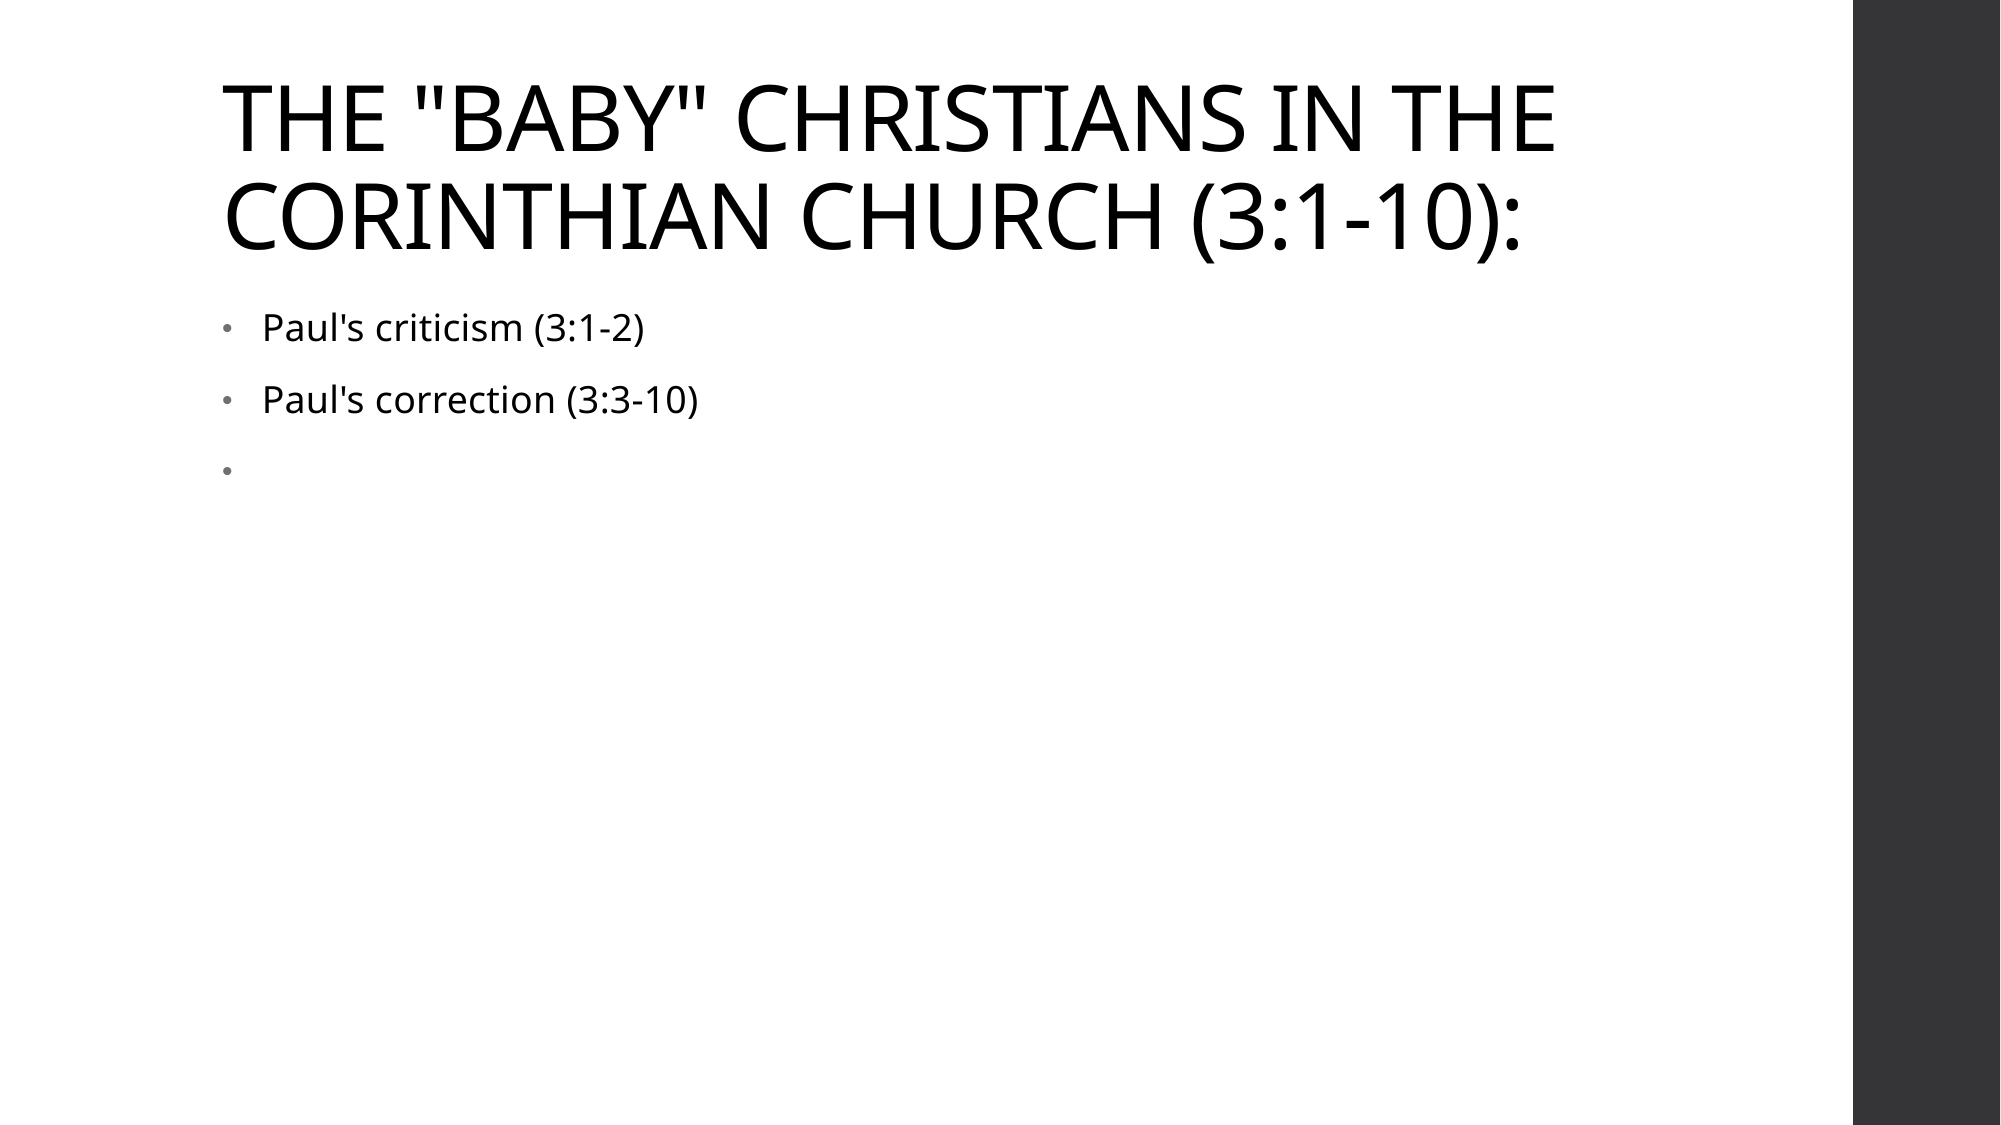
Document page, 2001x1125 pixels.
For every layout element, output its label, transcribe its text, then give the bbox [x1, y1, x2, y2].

list Paul's criticism (3:1-2) Paul's correction (3:3-10) [206, 299, 1617, 1014]
title THE "BABY" CHRISTIANS IN THE CORINTHIAN CHURCH (3:1-10): [206, 60, 1797, 278]
